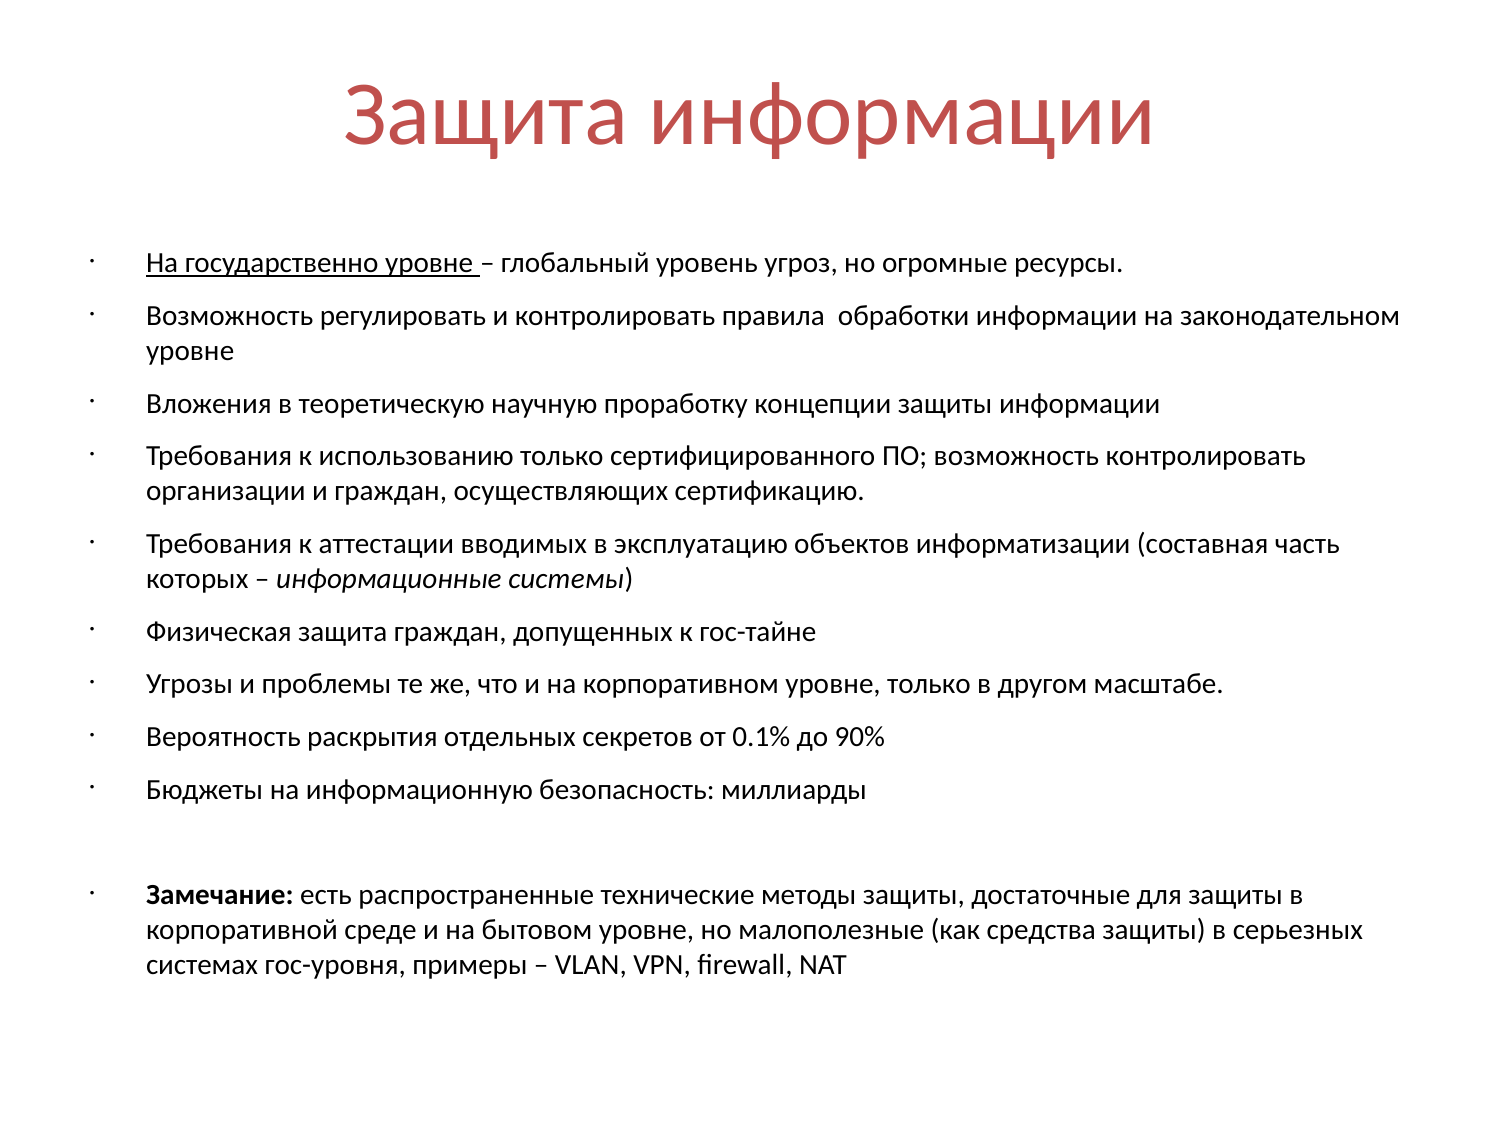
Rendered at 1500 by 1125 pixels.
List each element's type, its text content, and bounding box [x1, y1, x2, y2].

title Защита информации [75, 45, 1425, 233]
list На государственно уровне – глобальный уровень угроз, но огромные ресурсы. Возможность регулировать и контролировать правила обработки информации на законодательном уровне Вложения в теоретическую научную проработку концепции защиты информации Требования к использованию только сертифицированного ПО; возможность контролировать организации и граждан, осуществляющих сертификацию. Требования к аттестации вводимых в эксплуатацию объектов информатизации (составная часть которых – информационные системы) Физическая защита граждан, допущенных к гос-тайне Угрозы и проблемы те же, что и на корпоративном уровне, только в другом масштабе. Вероятность раскрытия отдельных секретов от 0.1% до 90% Бюджеты на информационную безопасность: миллиарды Замечание: есть распространенные технические методы защиты, достаточные для защиты в корпоративной среде и на бытовом уровне, но малополезные (как средства защиты) в серьезных системах гос-уровня, примеры – VLAN, VPN, firewall, NAT [75, 236, 1425, 1005]
